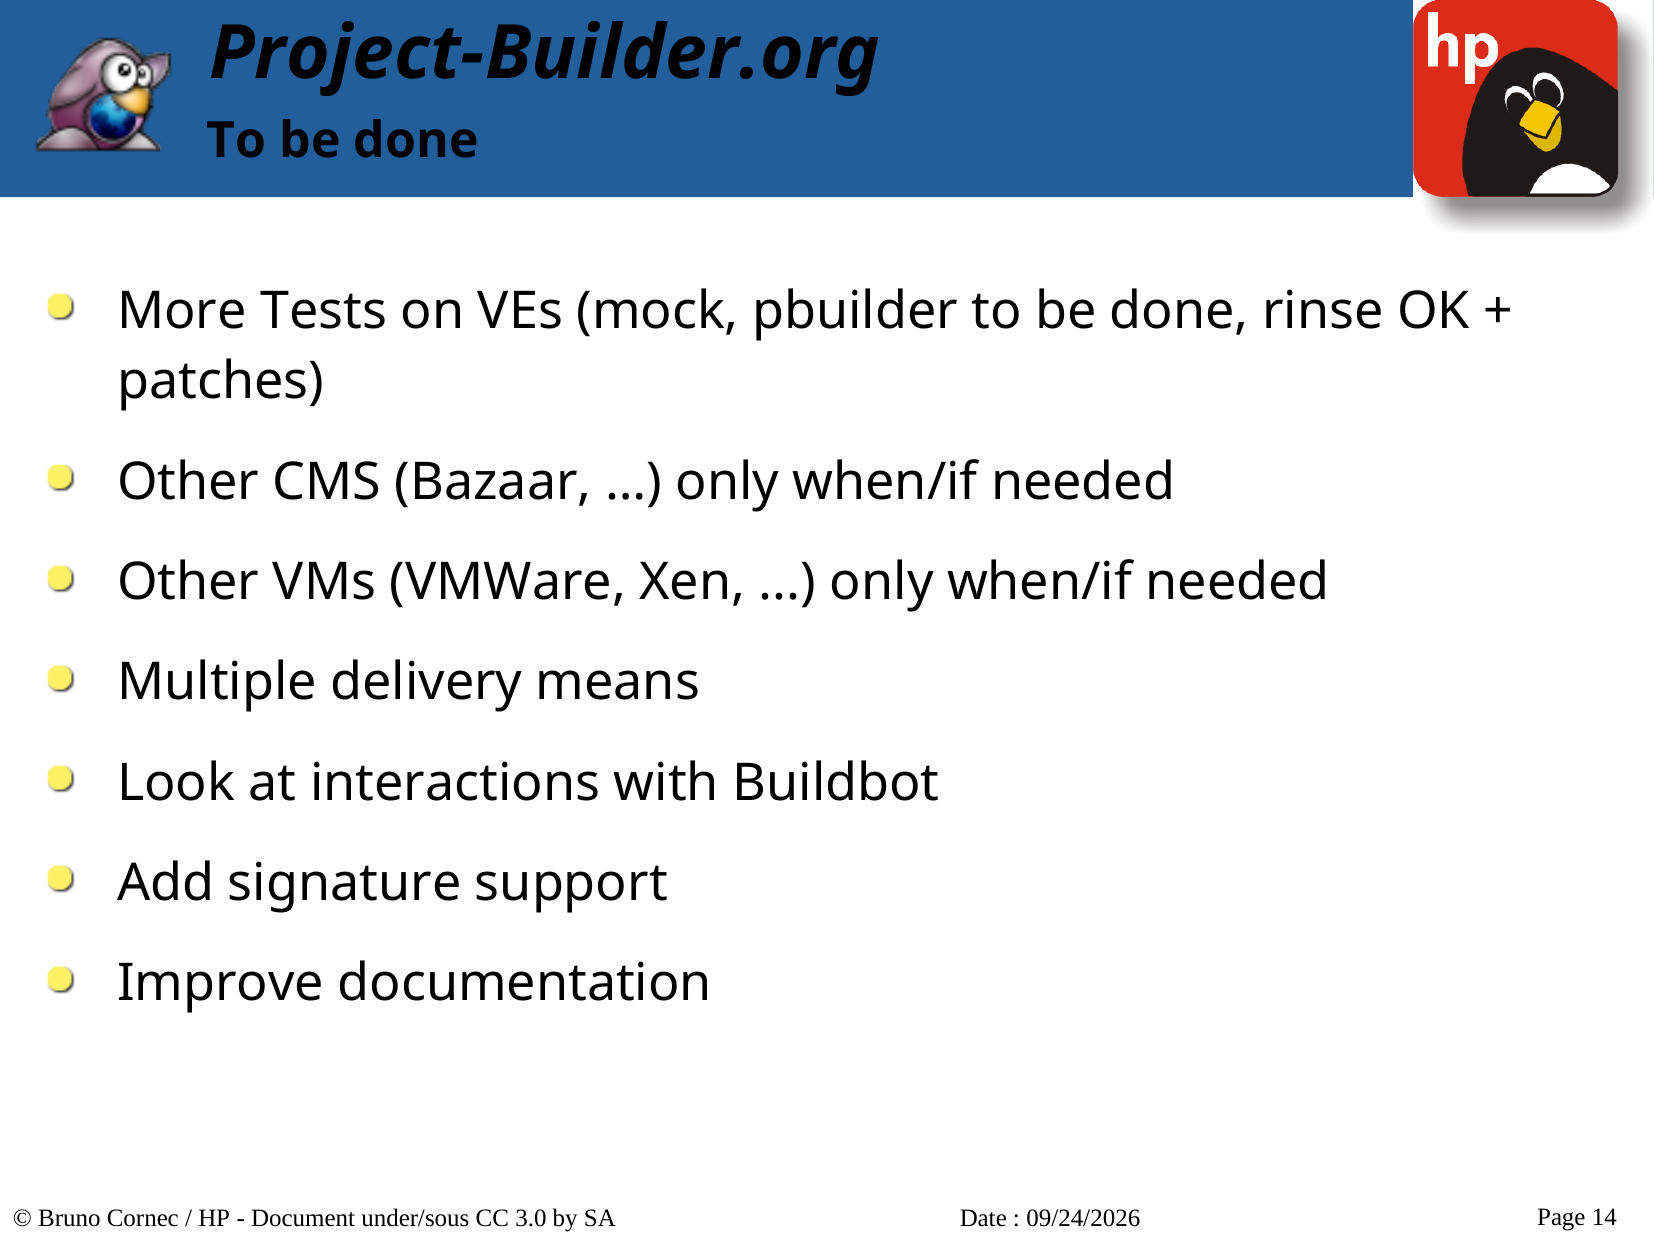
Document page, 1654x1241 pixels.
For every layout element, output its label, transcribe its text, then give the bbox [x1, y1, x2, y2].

picture [1413, 0, 1654, 235]
title To be done [206, 59, 1121, 221]
picture [0, 0, 211, 199]
list More Tests on VEs (mock, pbuilder to be done, rinse OK + patches) Other CMS (Bazaar, …) only when/if needed Other VMs (VMWare, Xen, ...) only when/if needed Multiple delivery means Look at interactions with Buildbot Add signature support Improve documentation [34, 272, 1642, 1101]
